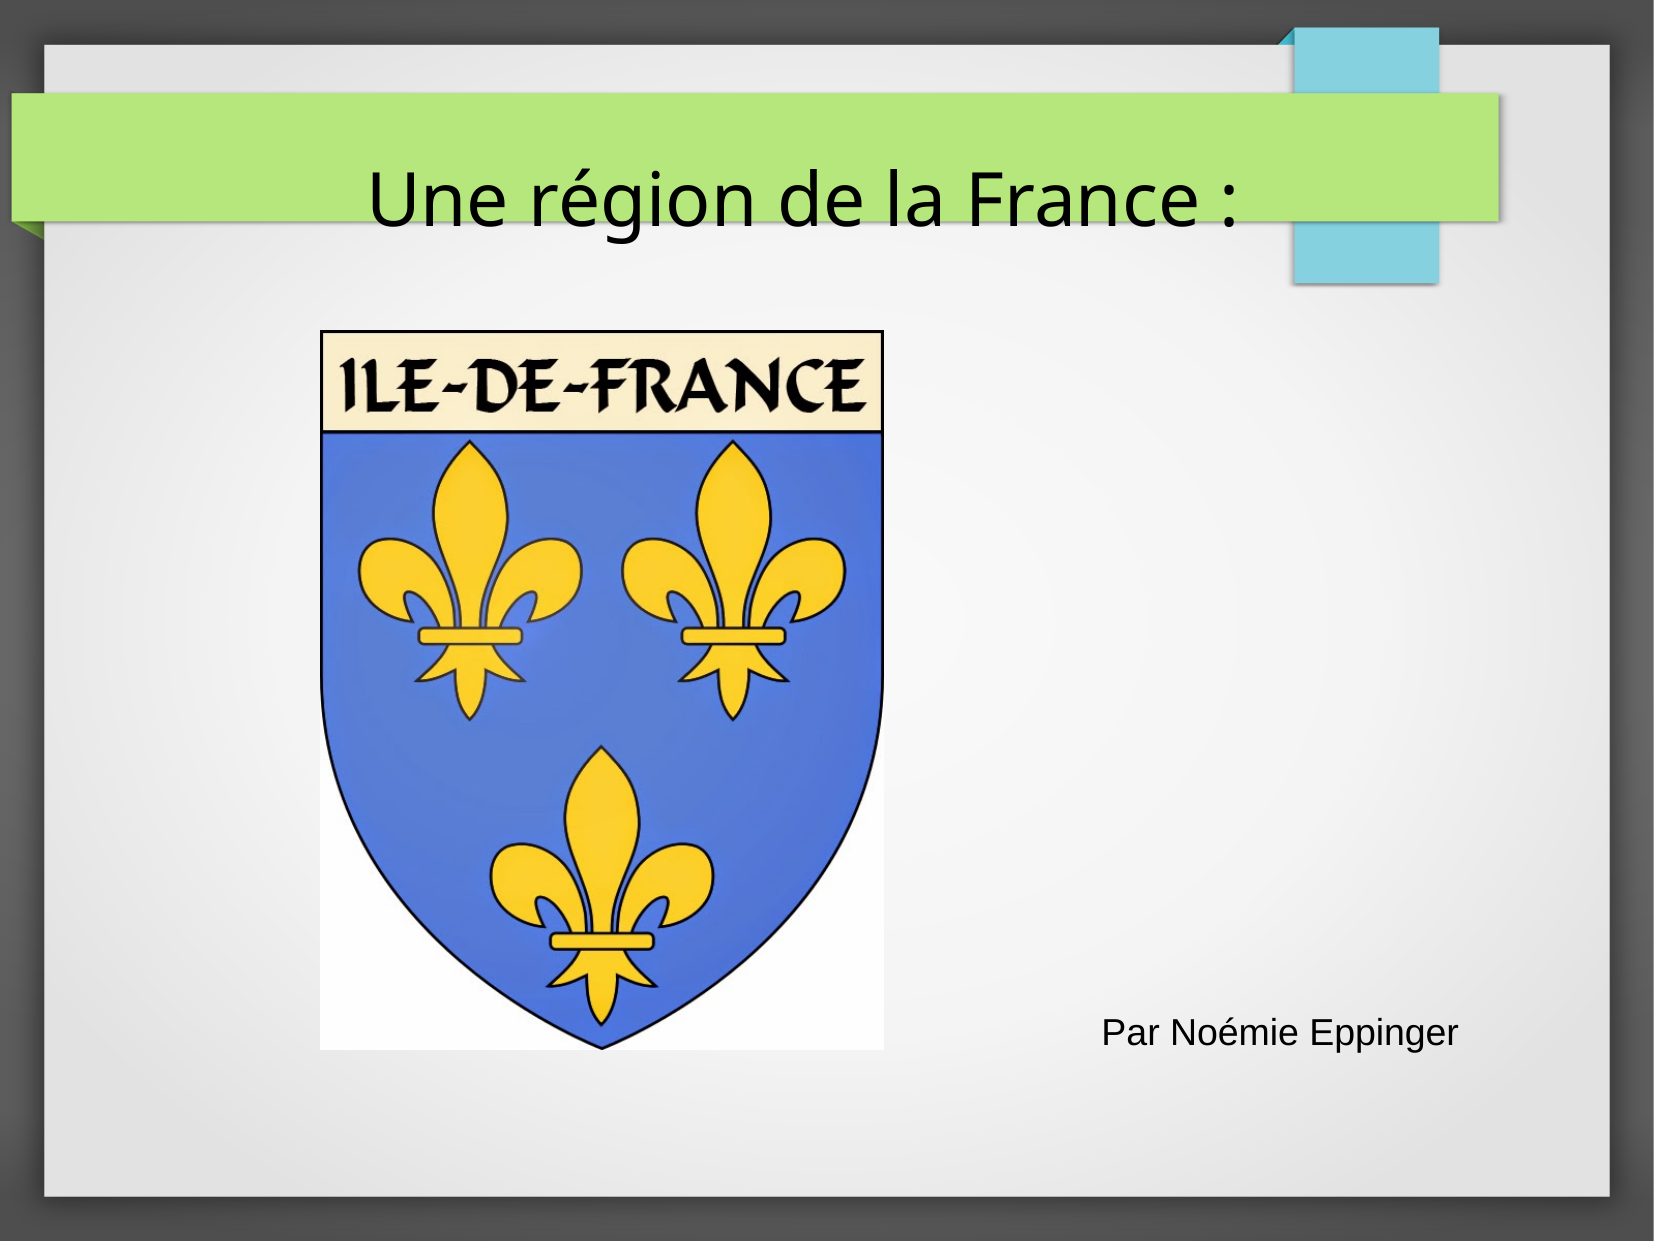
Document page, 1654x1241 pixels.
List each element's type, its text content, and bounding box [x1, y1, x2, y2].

text_box Par Noémie Eppinger [1086, 1003, 1548, 1061]
title Une région de la France : [366, 94, 1323, 300]
picture [0, 0, 1654, 1241]
